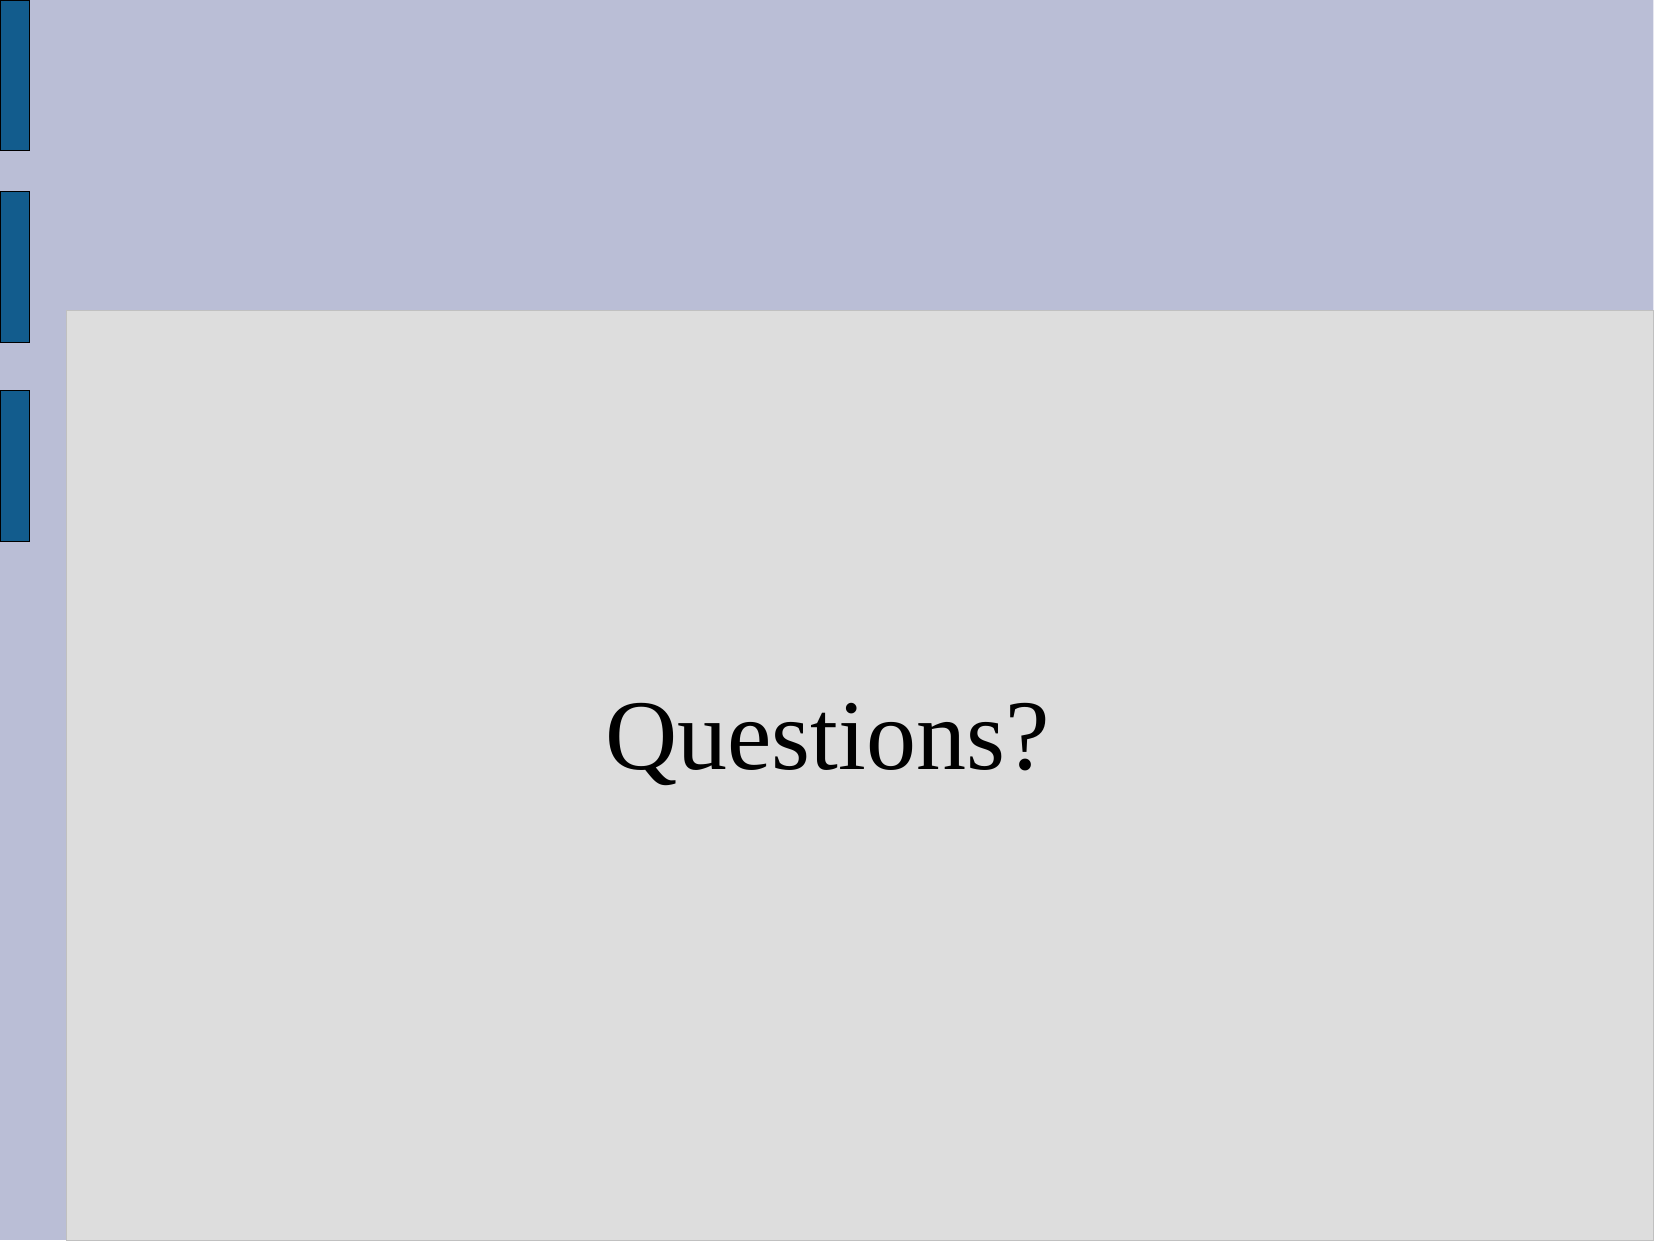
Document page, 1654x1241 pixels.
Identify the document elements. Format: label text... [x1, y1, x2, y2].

subtitle Questions? [121, 344, 1534, 1127]
